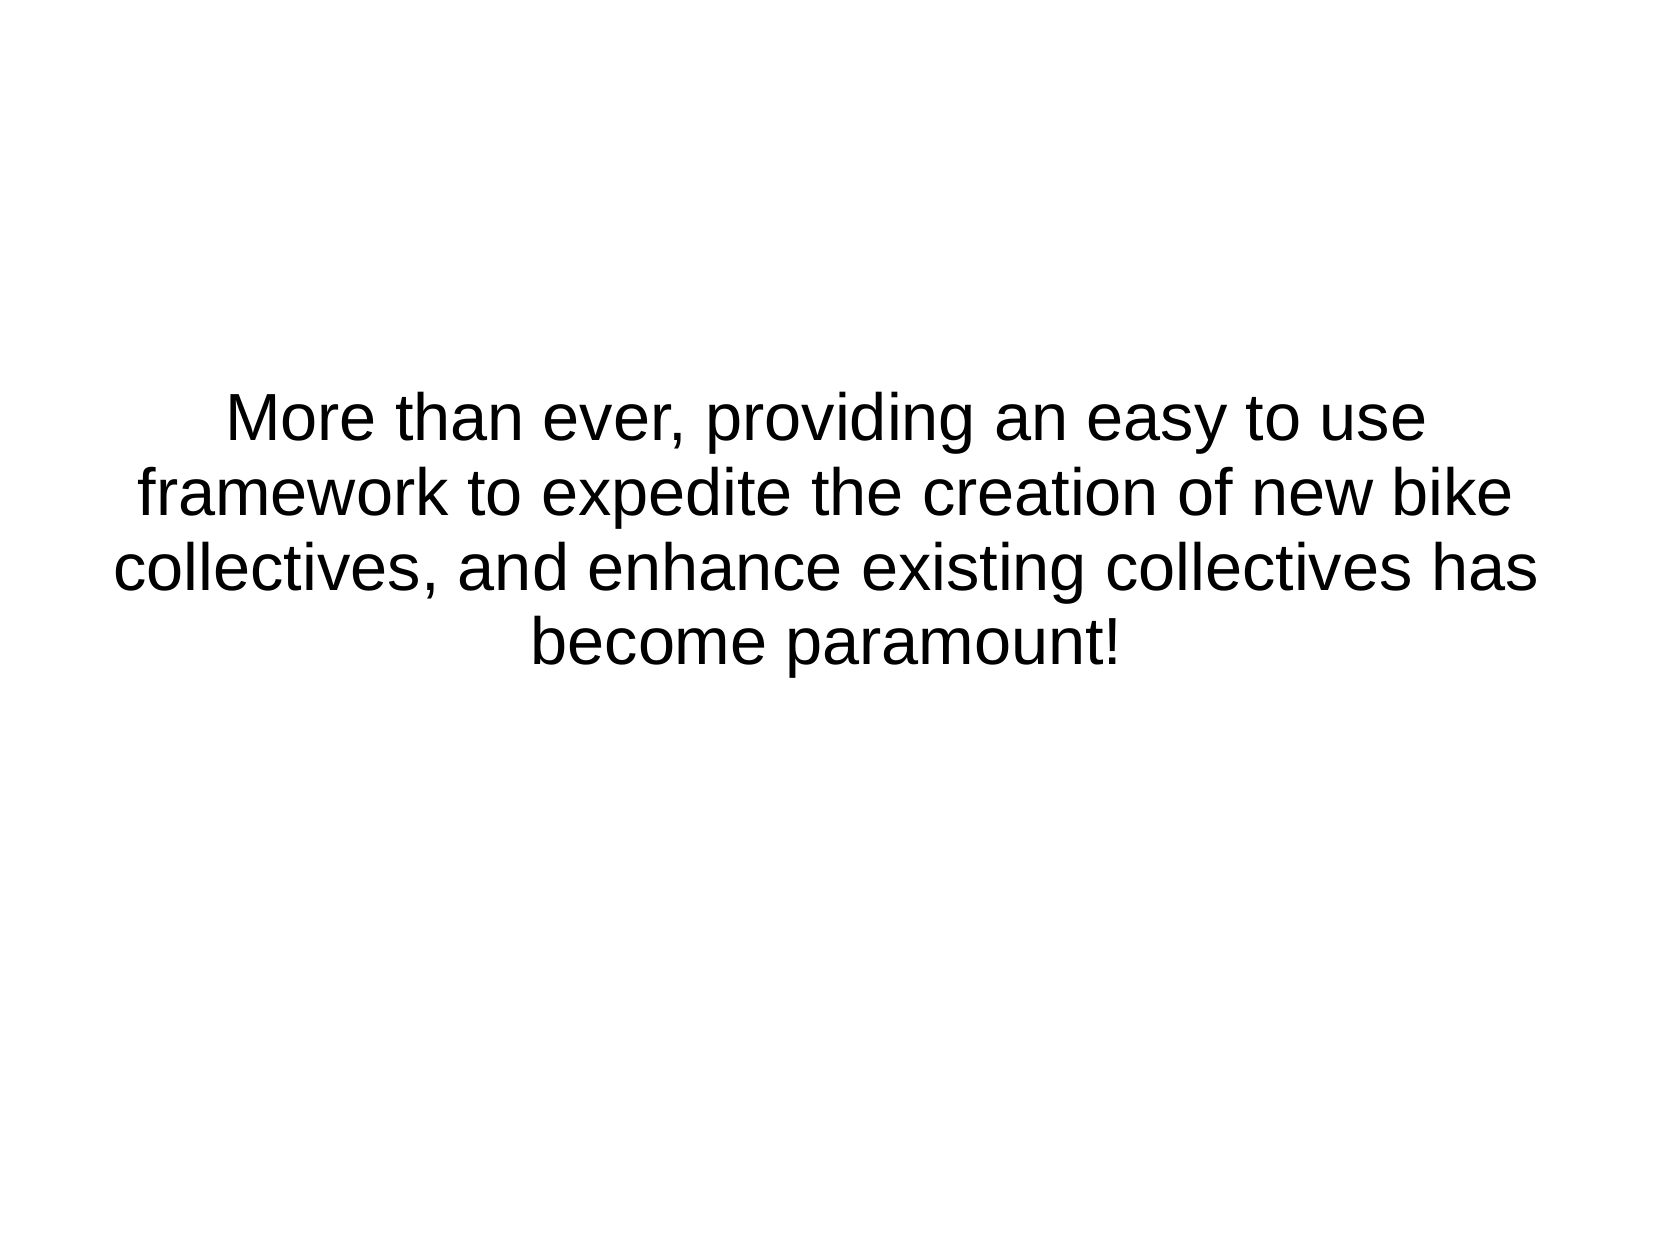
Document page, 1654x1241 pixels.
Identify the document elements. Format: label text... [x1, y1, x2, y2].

subtitle More than ever, providing an easy to use framework to expedite the creation of new bike collectives, and enhance existing collectives has become paramount! [82, 49, 1571, 1010]
